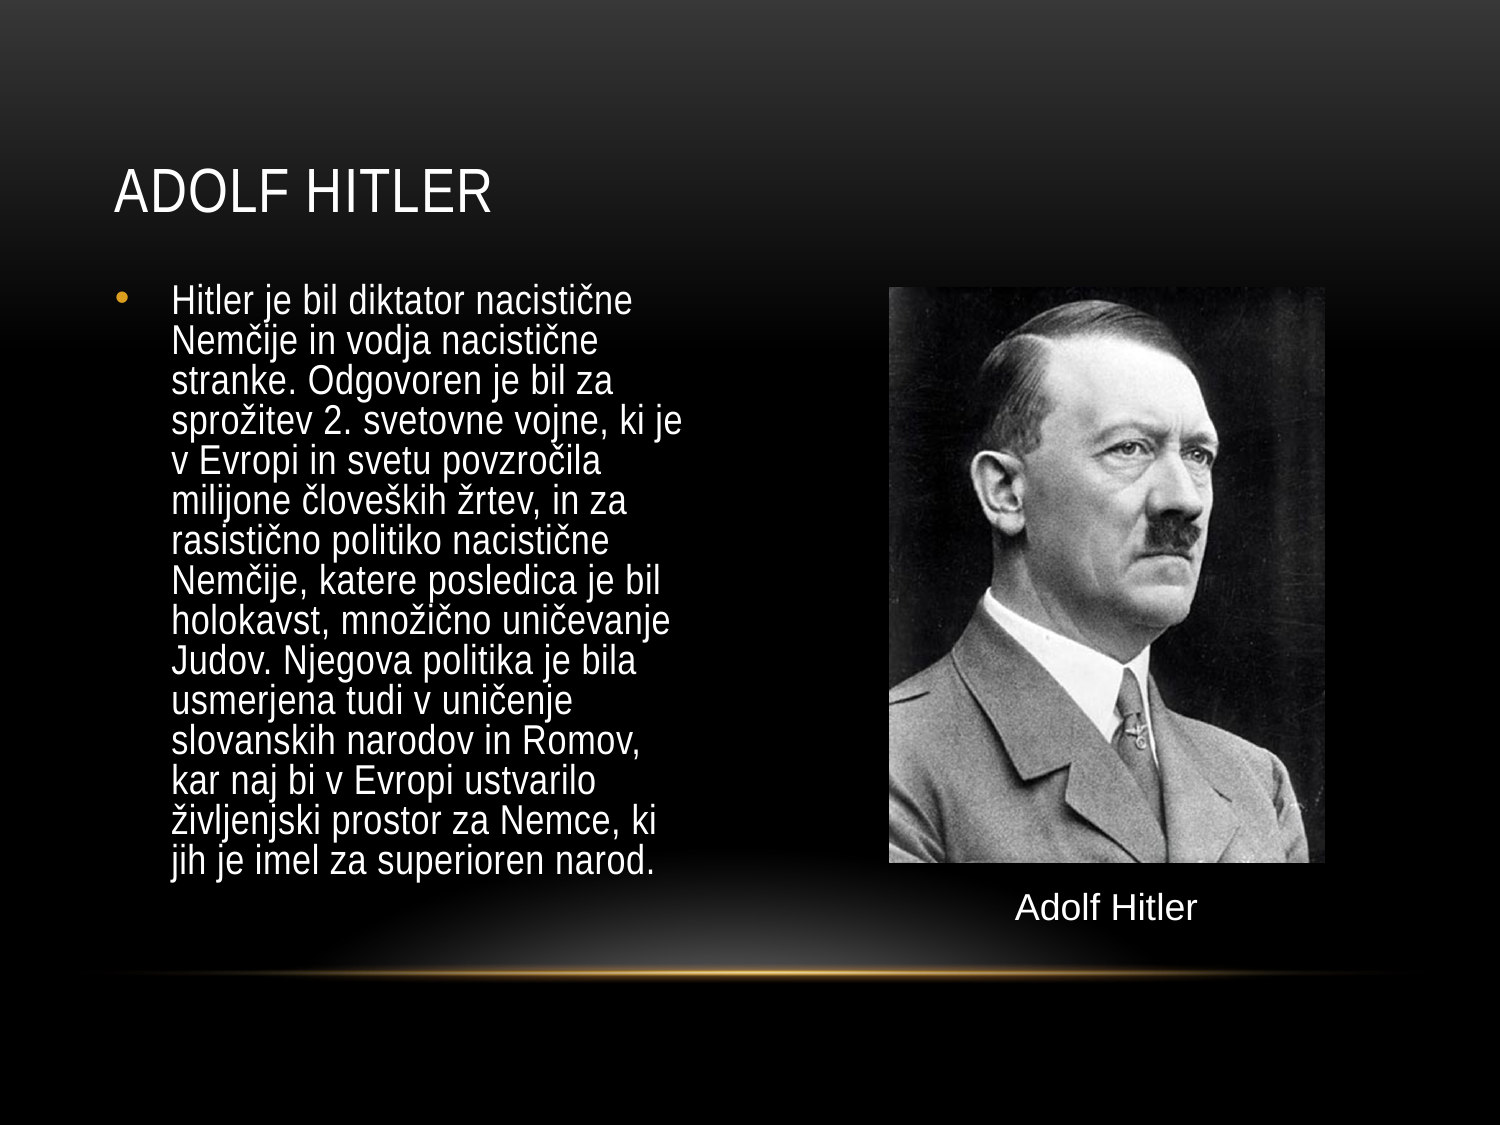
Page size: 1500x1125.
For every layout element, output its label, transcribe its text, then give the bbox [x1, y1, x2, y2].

title Adolf Hitler [99, 45, 1400, 233]
text_box Adolf Hitler [1000, 875, 1214, 936]
list Hitler je bil diktator nacistične Nemčije in vodja nacistične stranke. Odgovoren je bil za sprožitev 2. svetovne vojne, ki je v Evropi in svetu povzročila milijone človeških žrtev, in za rasistično politiko nacistične Nemčije, katere posledica je bil holokavst, množično uničevanje Judov. Njegova politika je bila usmerjena tudi v uničenje slovanskih narodov in Romov, kar naj bi v Evropi ustvarilo življenjski prostor za Nemce, ki jih je imel za superioren narod. [99, 275, 713, 963]
picture [0, 0, 1500, 1125]
